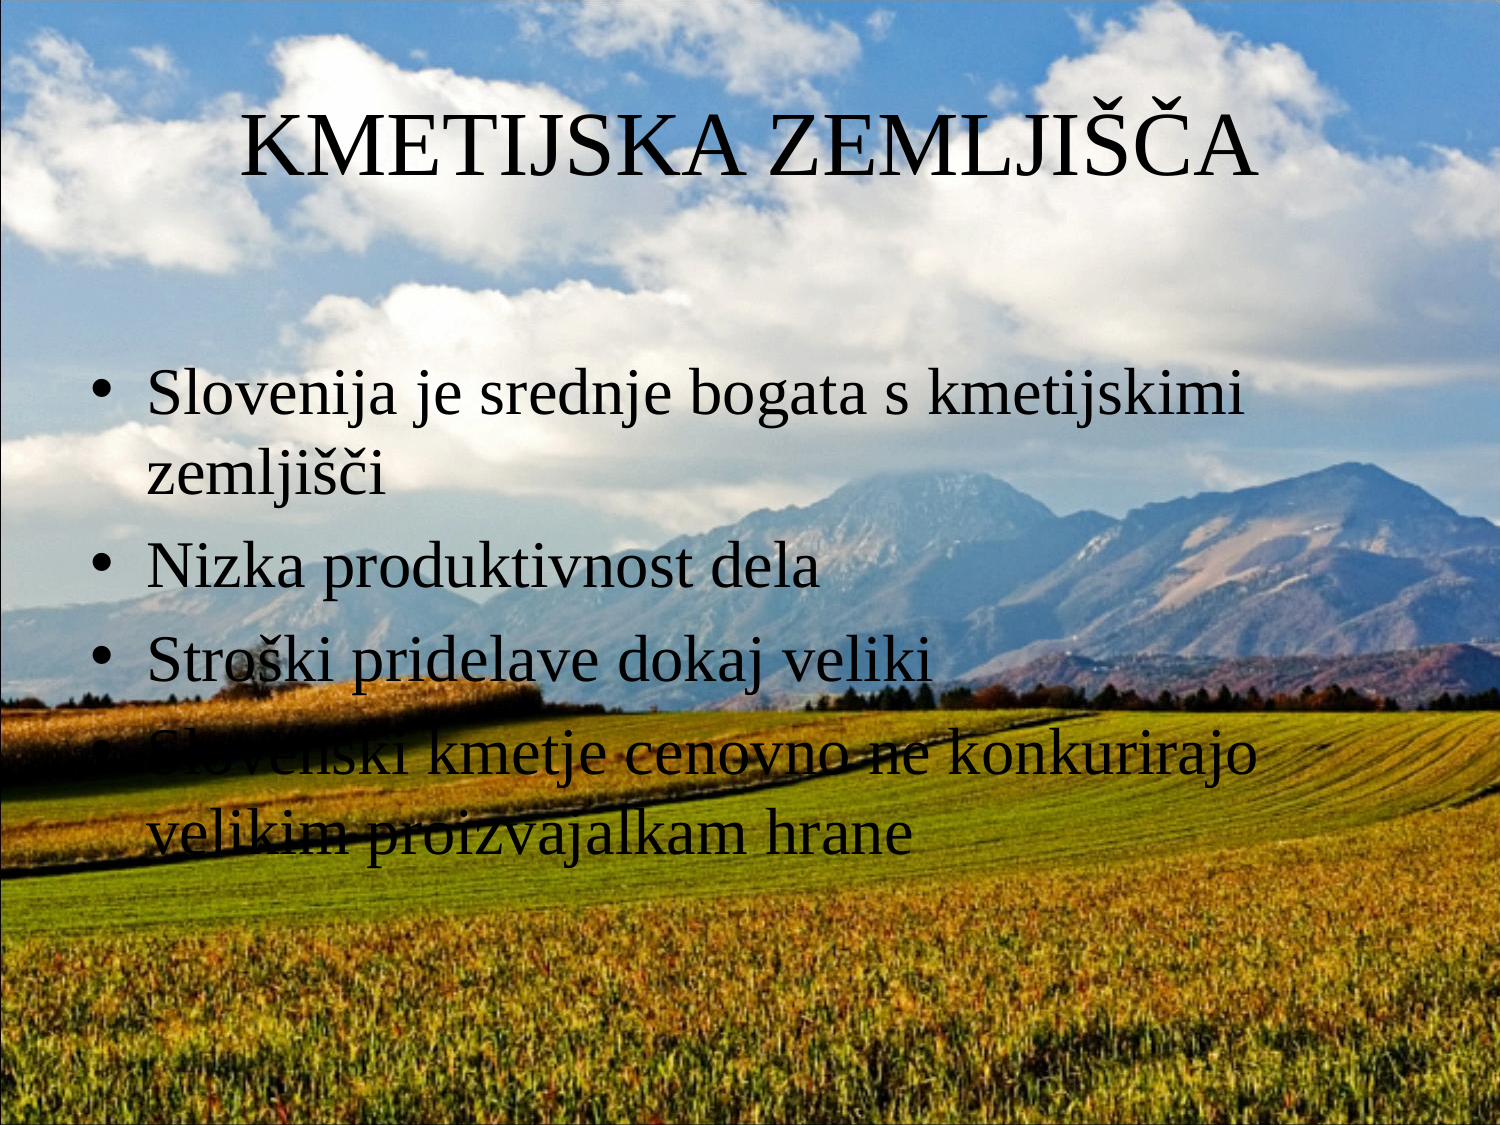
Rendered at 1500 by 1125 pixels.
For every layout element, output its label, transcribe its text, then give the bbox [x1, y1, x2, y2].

title KMETIJSKA ZEMLJIŠČA [75, 45, 1425, 233]
picture [0, 0, 1500, 1125]
list Slovenija je srednje bogata s kmetijskimi zemljišči Nizka produktivnost dela Stroški pridelave dokaj veliki Slovenski kmetje cenovno ne konkurirajo velikim proizvajalkam hrane [75, 339, 1425, 1005]
